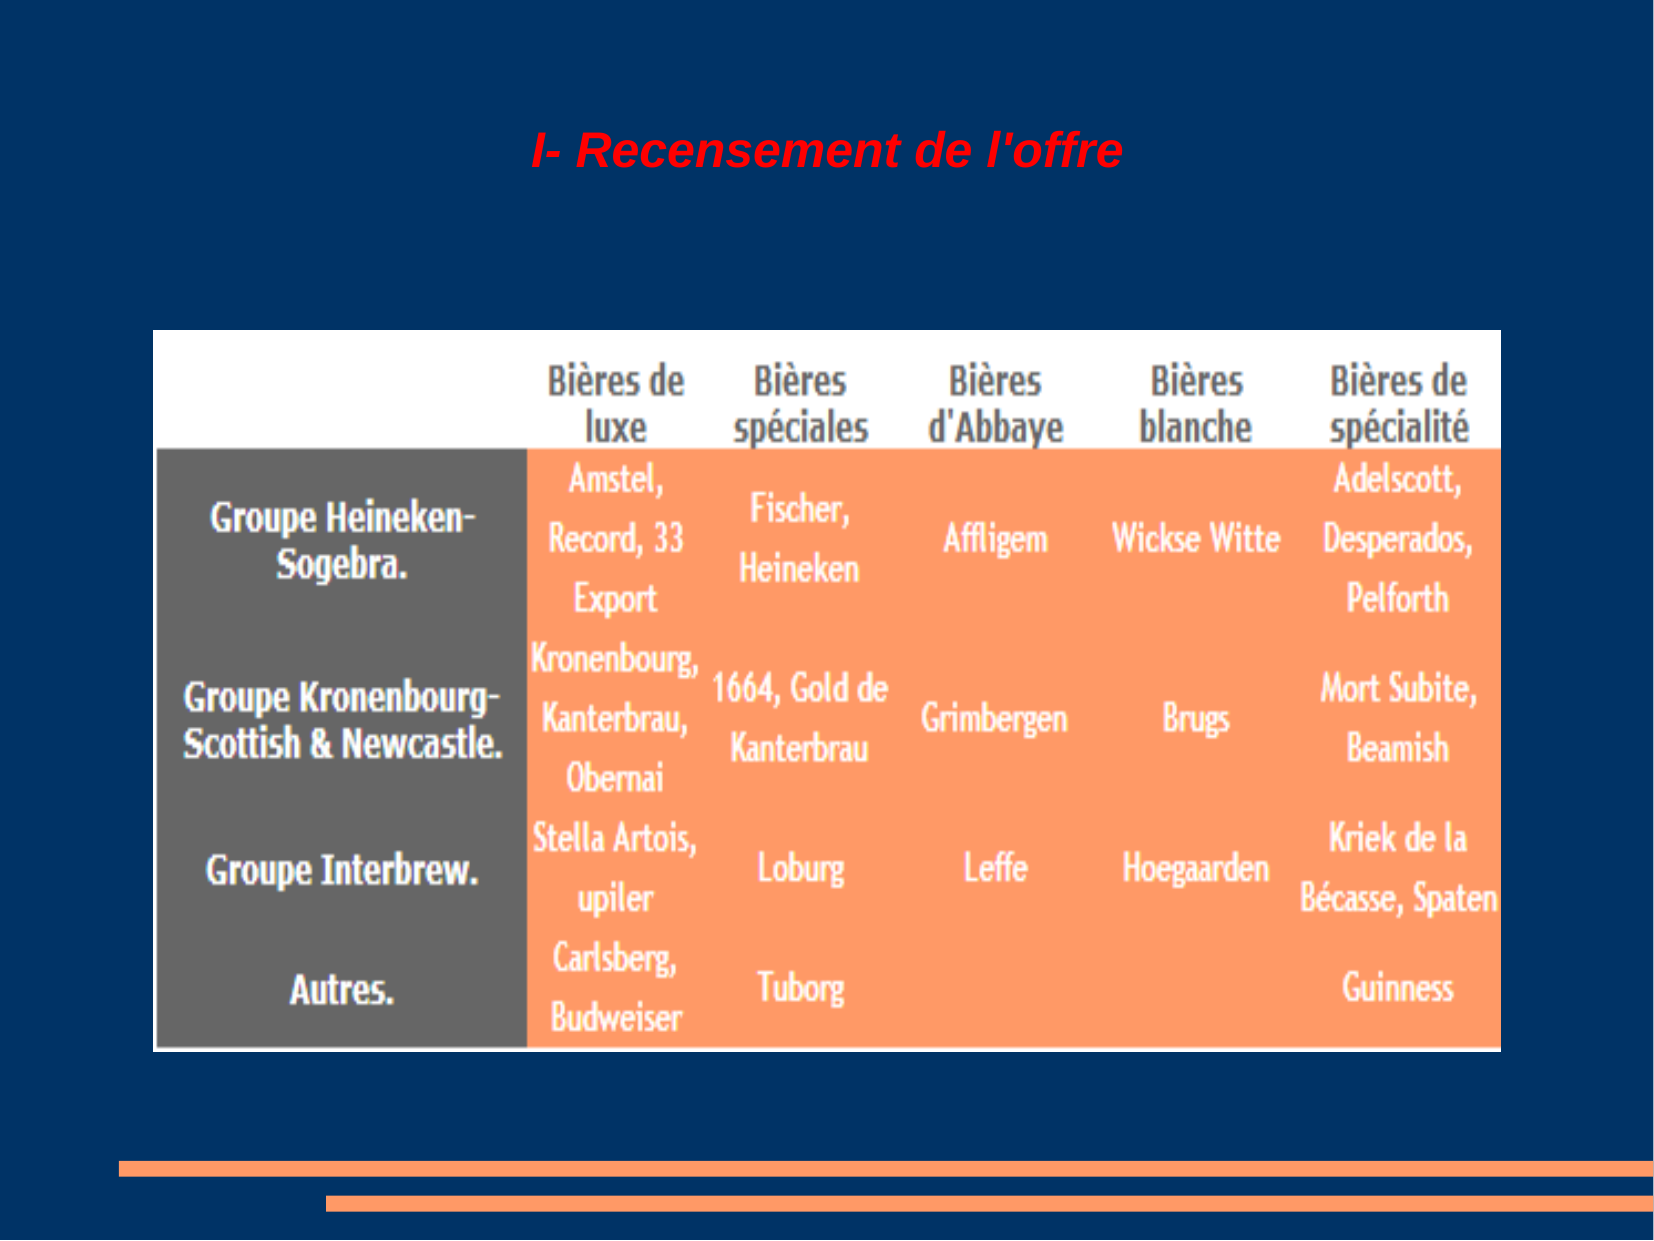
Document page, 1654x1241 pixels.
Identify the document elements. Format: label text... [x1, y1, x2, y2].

picture [153, 330, 1501, 1052]
title I- Recensement de l'offre [121, 46, 1534, 254]
